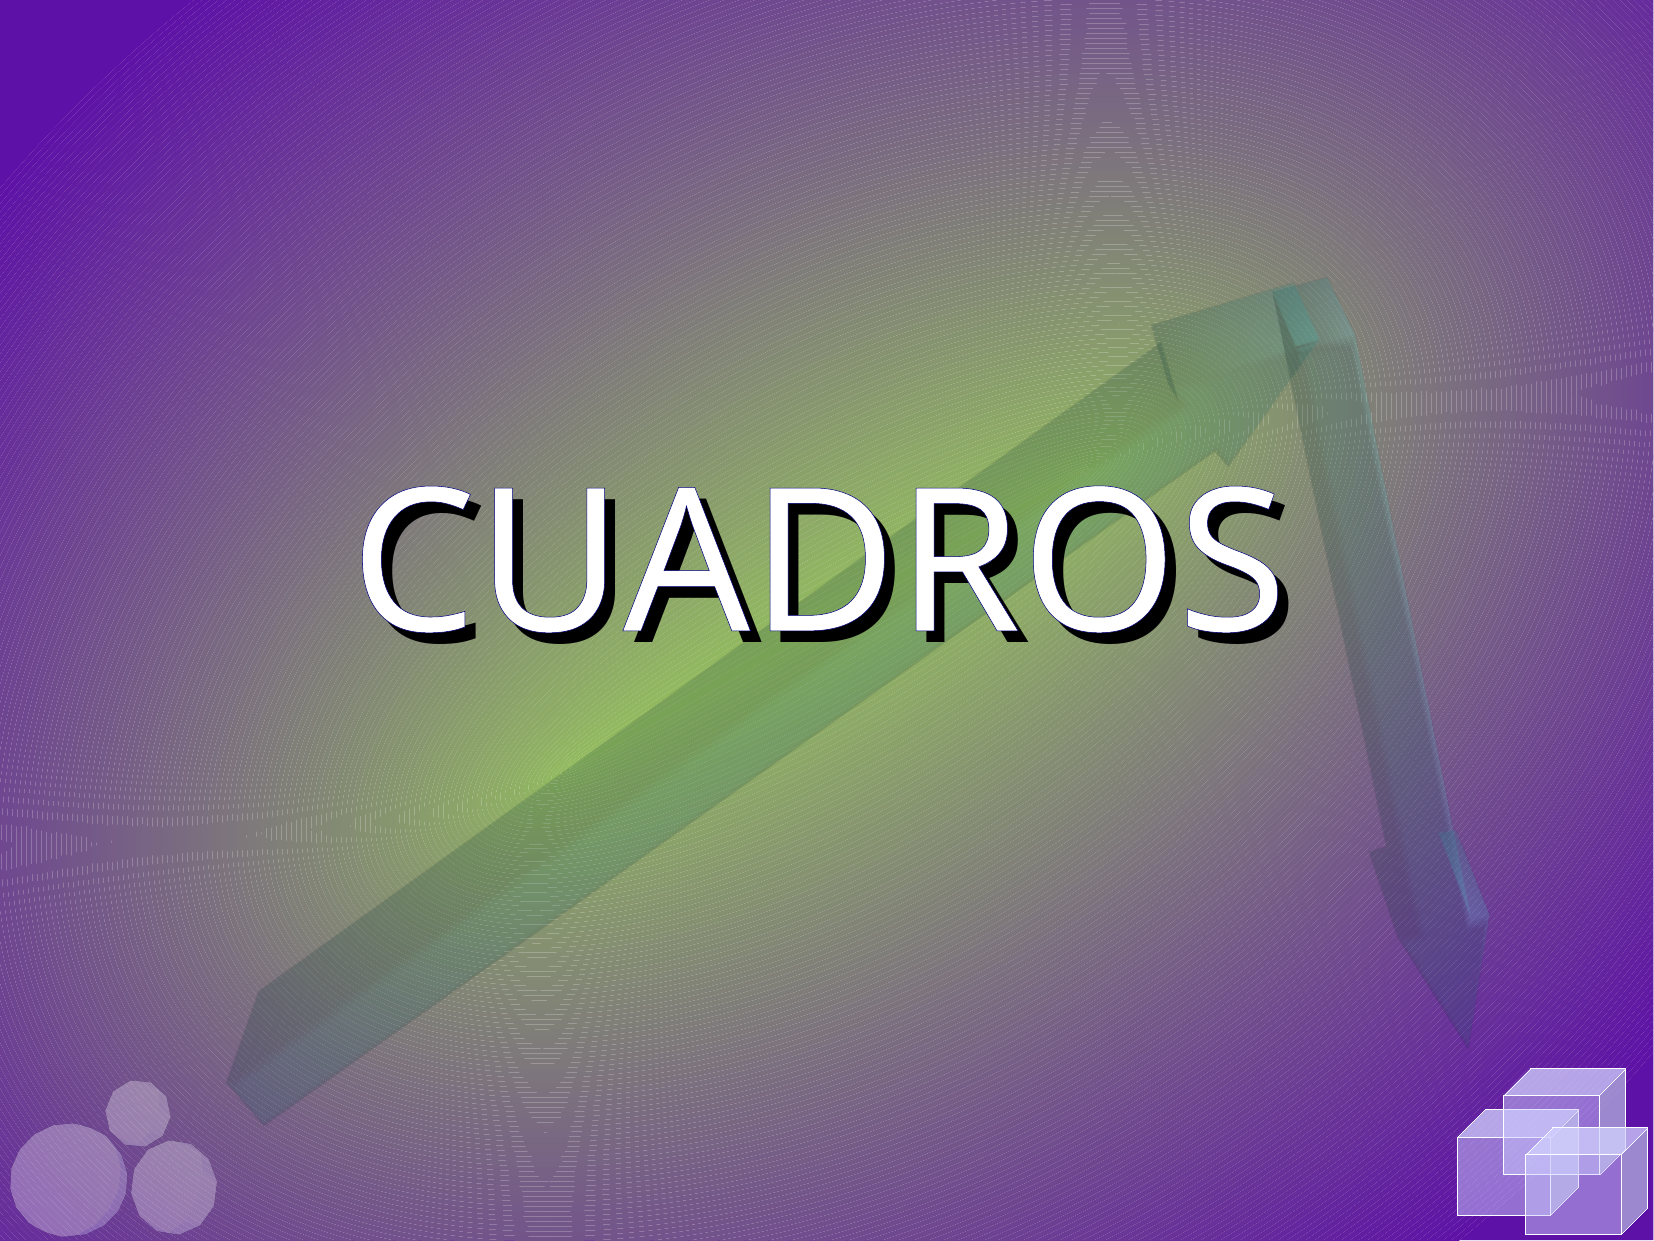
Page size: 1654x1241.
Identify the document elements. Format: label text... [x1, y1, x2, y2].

text_box CUADROS [168, 409, 1469, 707]
